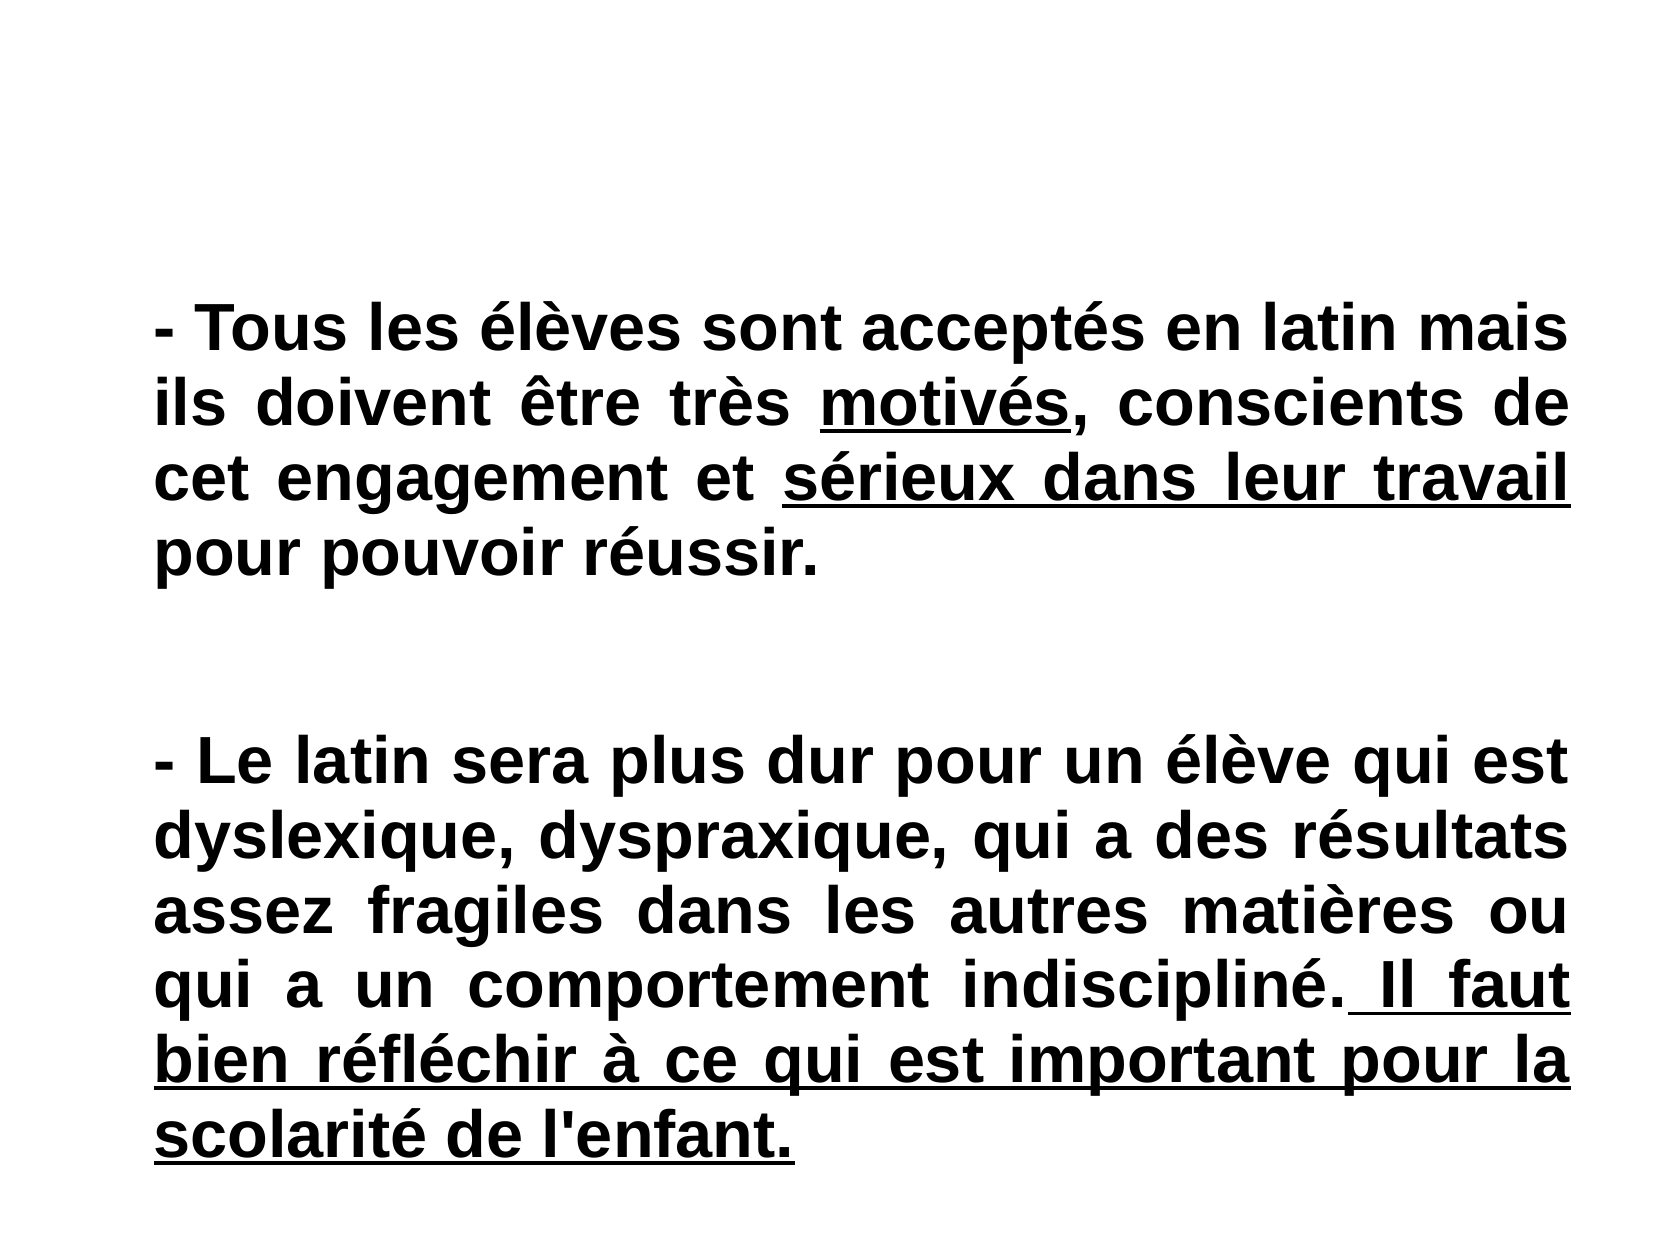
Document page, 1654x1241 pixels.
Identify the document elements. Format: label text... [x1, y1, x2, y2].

list - Tous les élèves sont acceptés en latin mais ils doivent être très motivés, conscients de cet engagement et sérieux dans leur travail pour pouvoir réussir. - Le latin sera plus dur pour un élève qui est dyslexique, dyspraxique, qui a des résultats assez fragiles dans les autres matières ou qui a un comportement indiscipliné. Il faut bien réfléchir à ce qui est important pour la scolarité de l'enfant. [82, 290, 1571, 1172]
